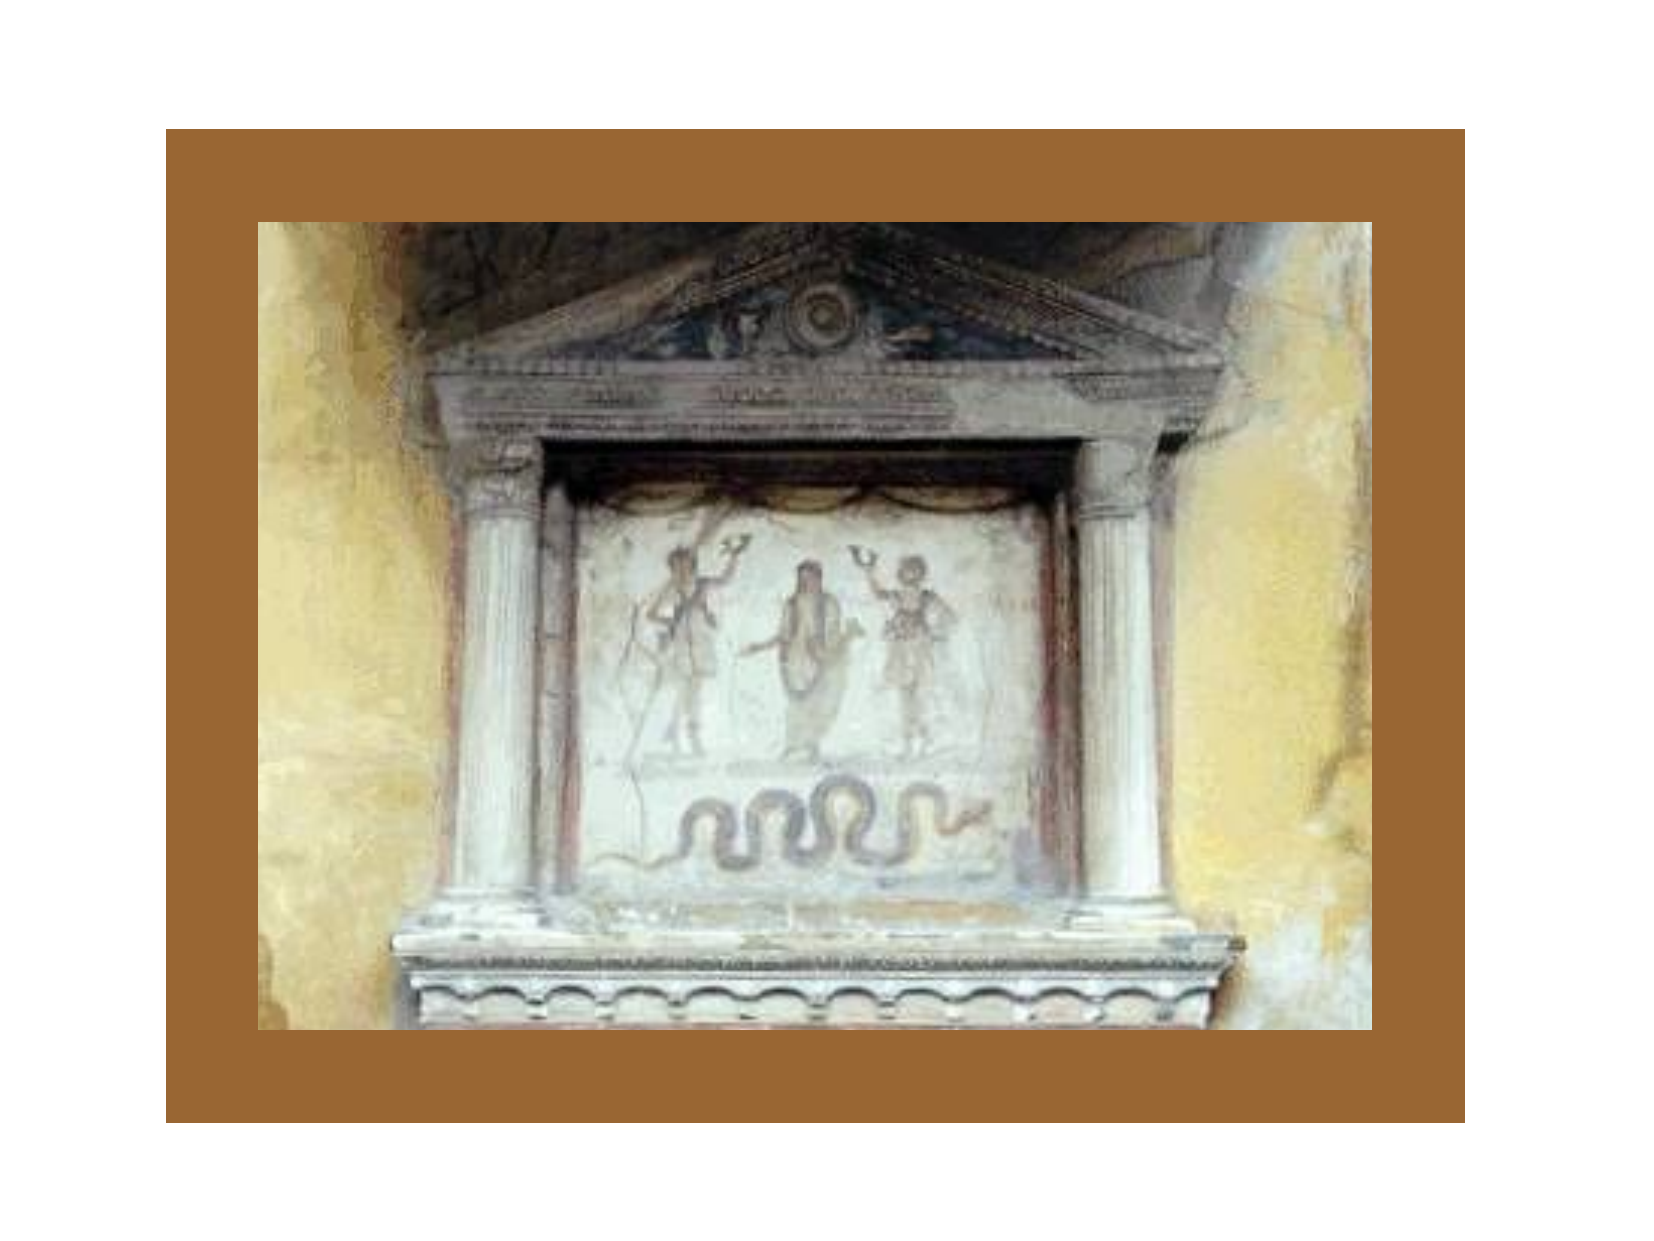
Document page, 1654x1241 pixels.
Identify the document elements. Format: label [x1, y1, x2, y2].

picture [258, 222, 1372, 1030]
text_box [166, 129, 1465, 1123]
